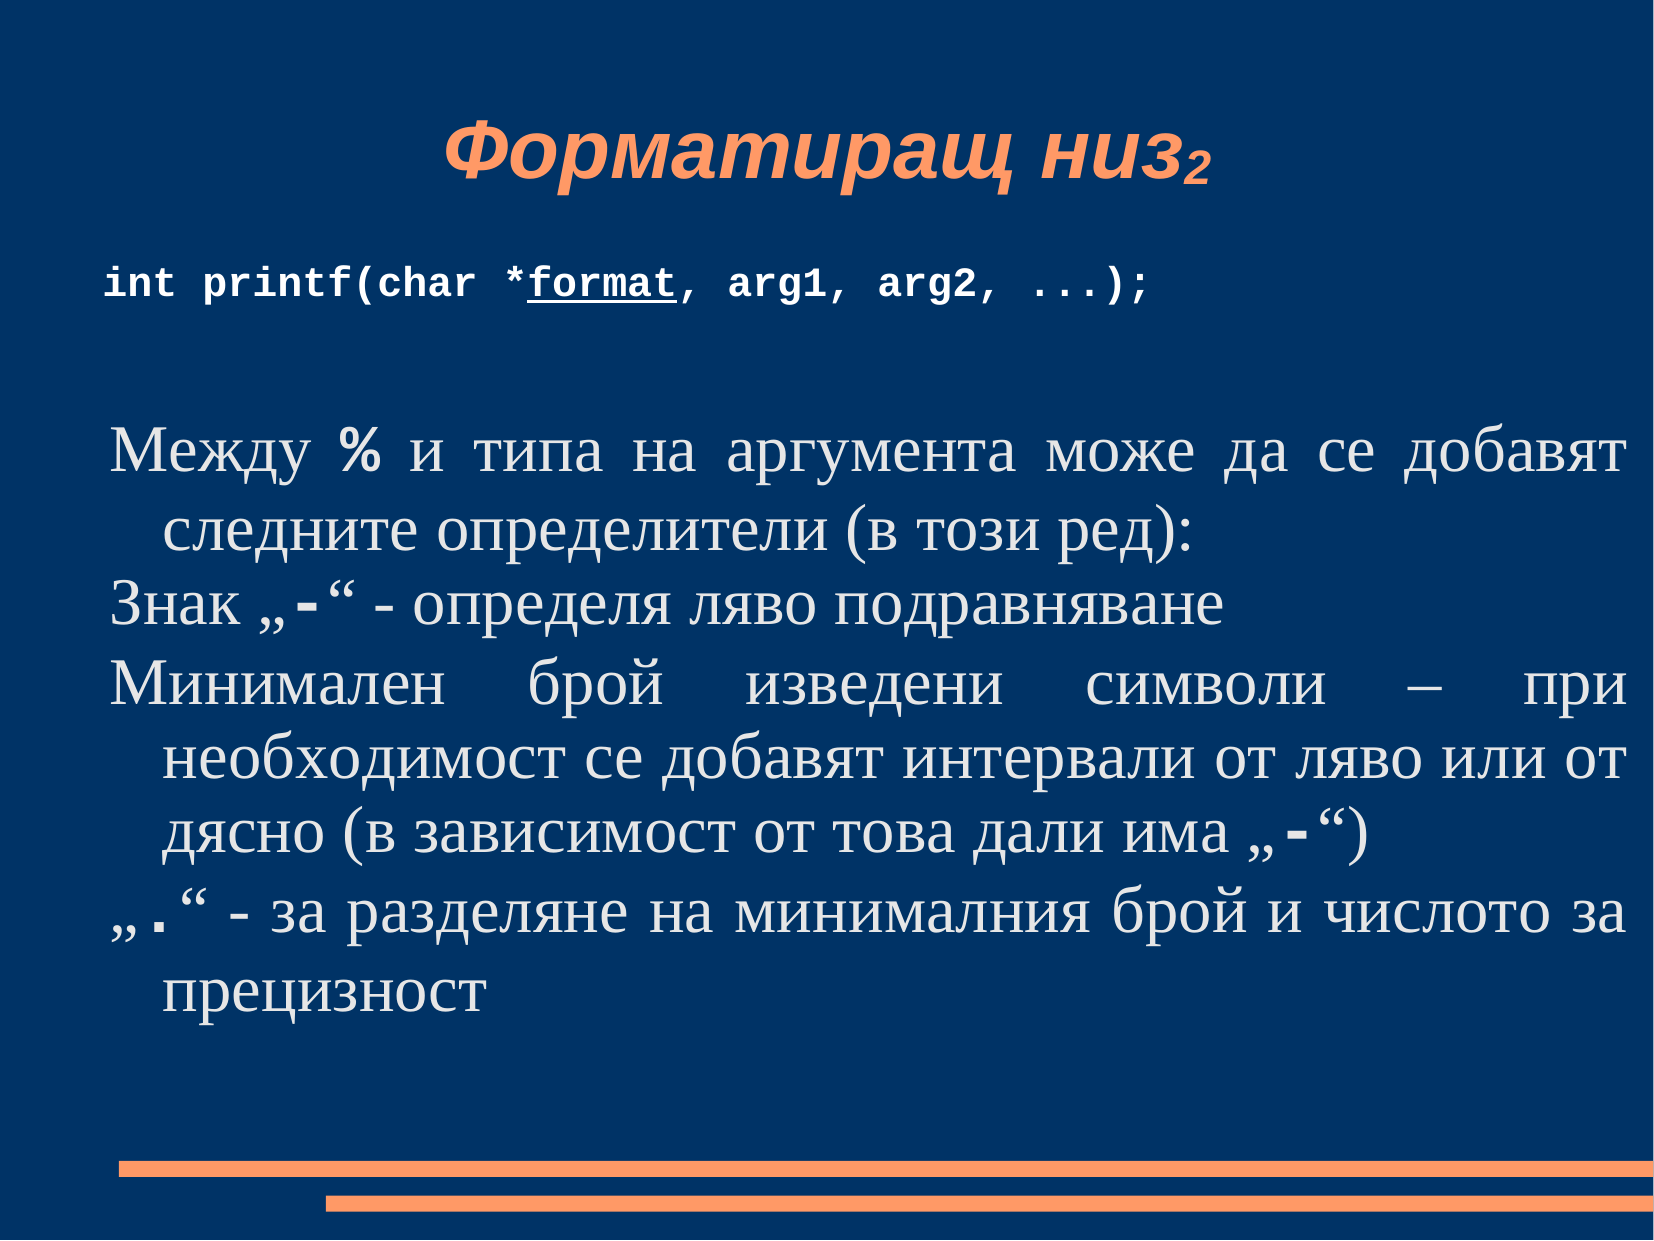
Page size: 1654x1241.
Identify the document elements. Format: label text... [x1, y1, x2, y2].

text_box int printf(char *format, arg1, arg2, ...); [87, 254, 1523, 317]
list Между % и типа на аргумента може да се добавят следните определители (в този ред): Знак „-“ - определя ляво подравняване Минимален брой изведени символи – при необходимост се добавят интервали от ляво или от дясно (в зависимост от това дали има „-“) „.“ - за разделяне на минималния брой и числото за прецизност [91, 411, 1630, 1038]
title Форматиращ низ2 [121, 46, 1534, 254]
